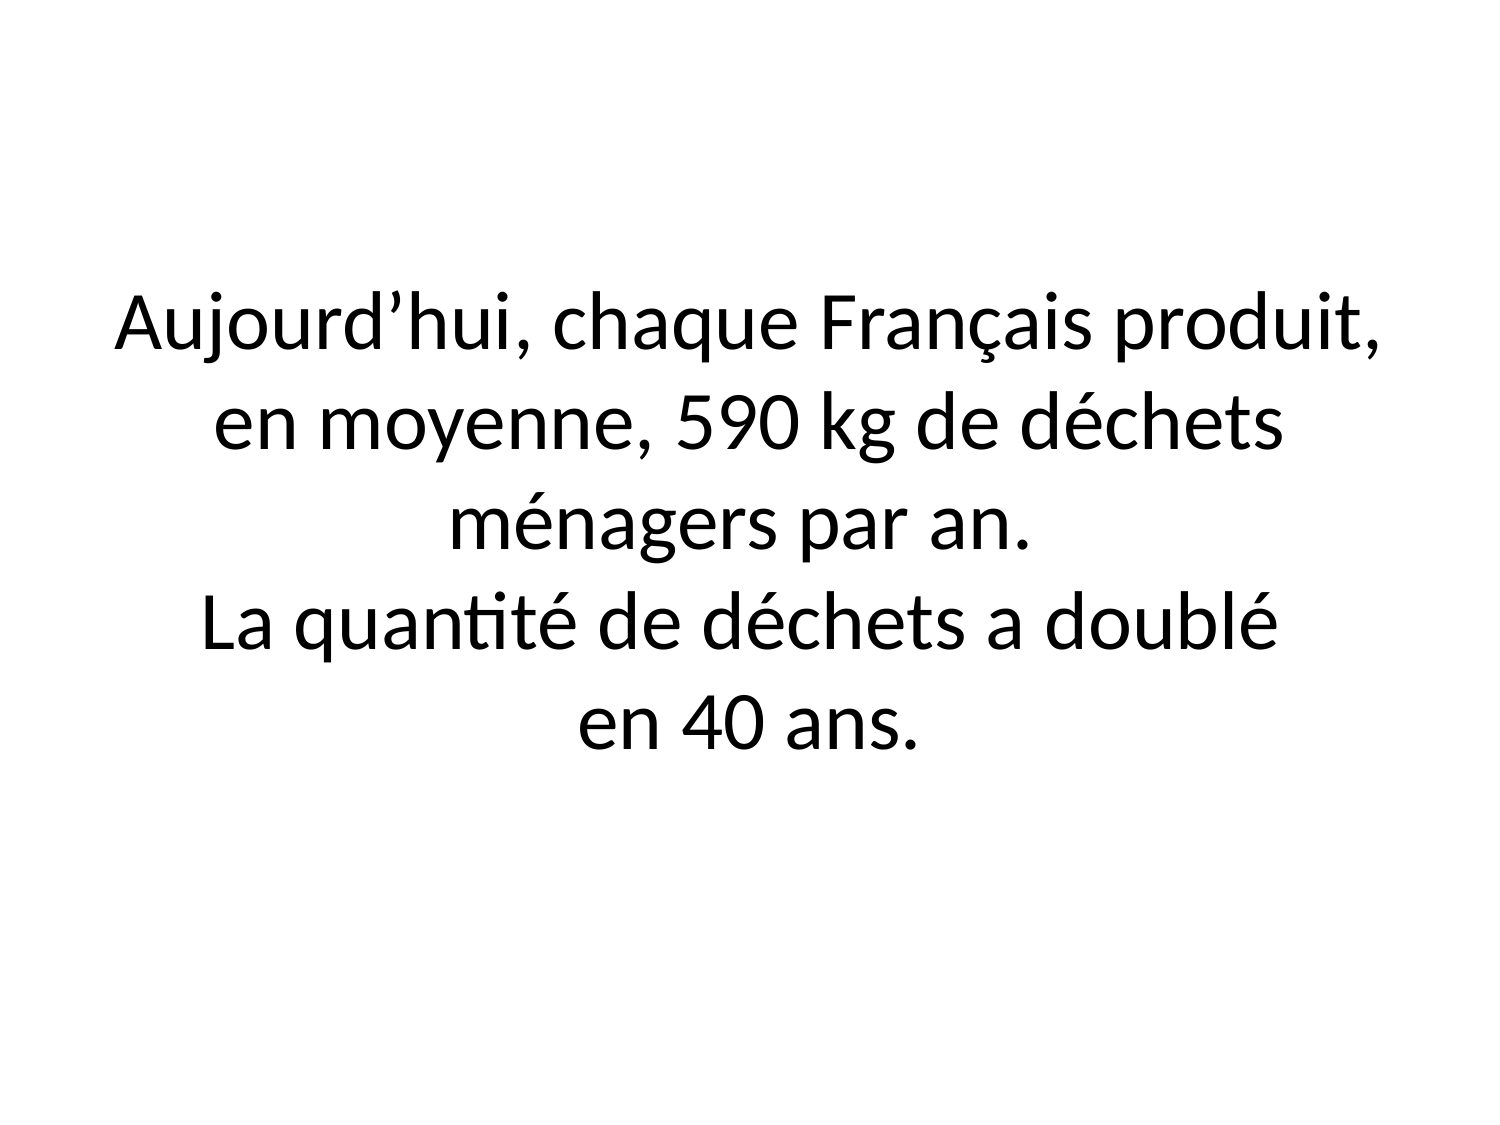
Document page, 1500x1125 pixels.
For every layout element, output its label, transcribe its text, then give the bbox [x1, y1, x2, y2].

text_box Aujourd’hui, chaque Français produit, en moyenne, 590 kg de déchets ménagers par an. La quantité de déchets a doublé en 40 ans. [64, 259, 1436, 774]
